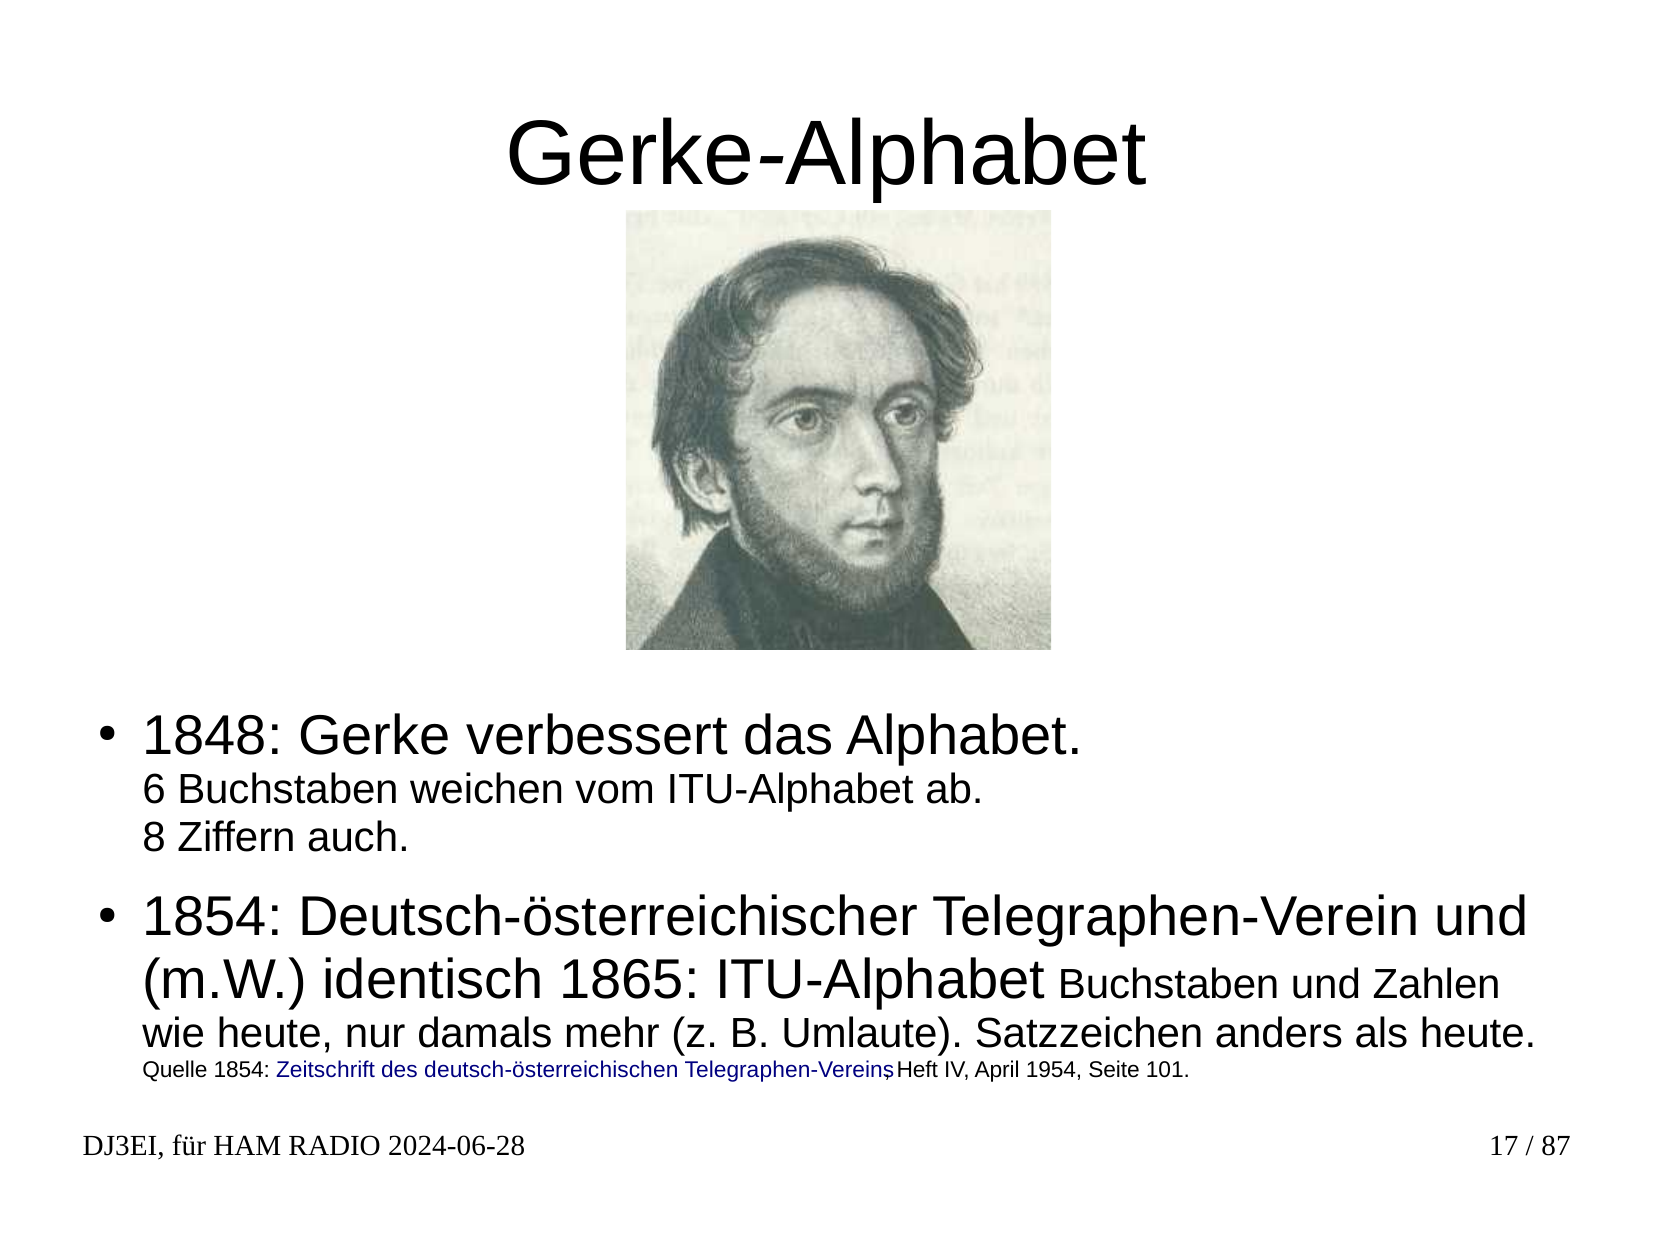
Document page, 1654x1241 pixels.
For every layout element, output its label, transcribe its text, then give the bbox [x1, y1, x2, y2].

title Gerke-Alphabet [82, 49, 1571, 257]
list 1848: Gerke verbessert das Alphabet. 6 Buchstaben weichen vom ITU-Alphabet ab. 8 Ziffern auch. 1854: Deutsch-österreichischer Telegraphen-Verein und (m.W.) identisch 1865: ITU-Alphabet Buchstaben und Zahlen wie heute, nur damals mehr (z. B. Umlaute). Satzzeichen anders als heute. Quelle 1854: Zeitschrift des deutsch-österreichischen Telegraphen-Vereins, Heft IV, April 1954, Seite 101. [82, 703, 1571, 1087]
picture [625, 210, 1052, 650]
